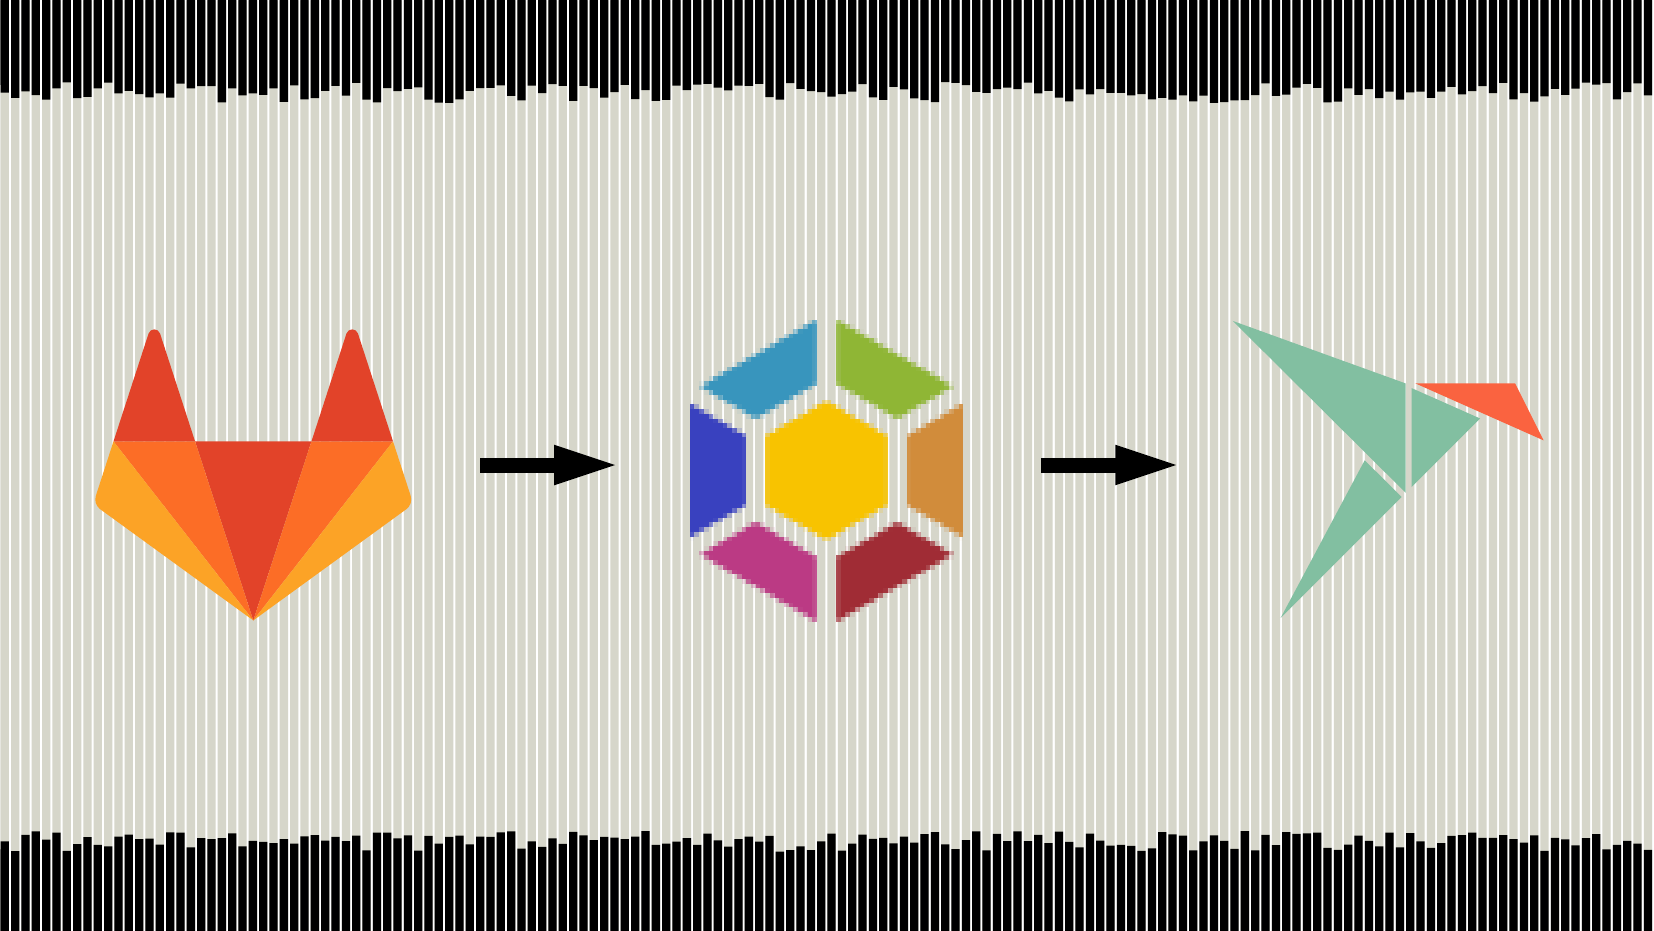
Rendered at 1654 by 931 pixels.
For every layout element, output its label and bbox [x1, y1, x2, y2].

picture [676, 320, 978, 622]
picture [1232, 320, 1544, 618]
picture [95, 329, 412, 621]
